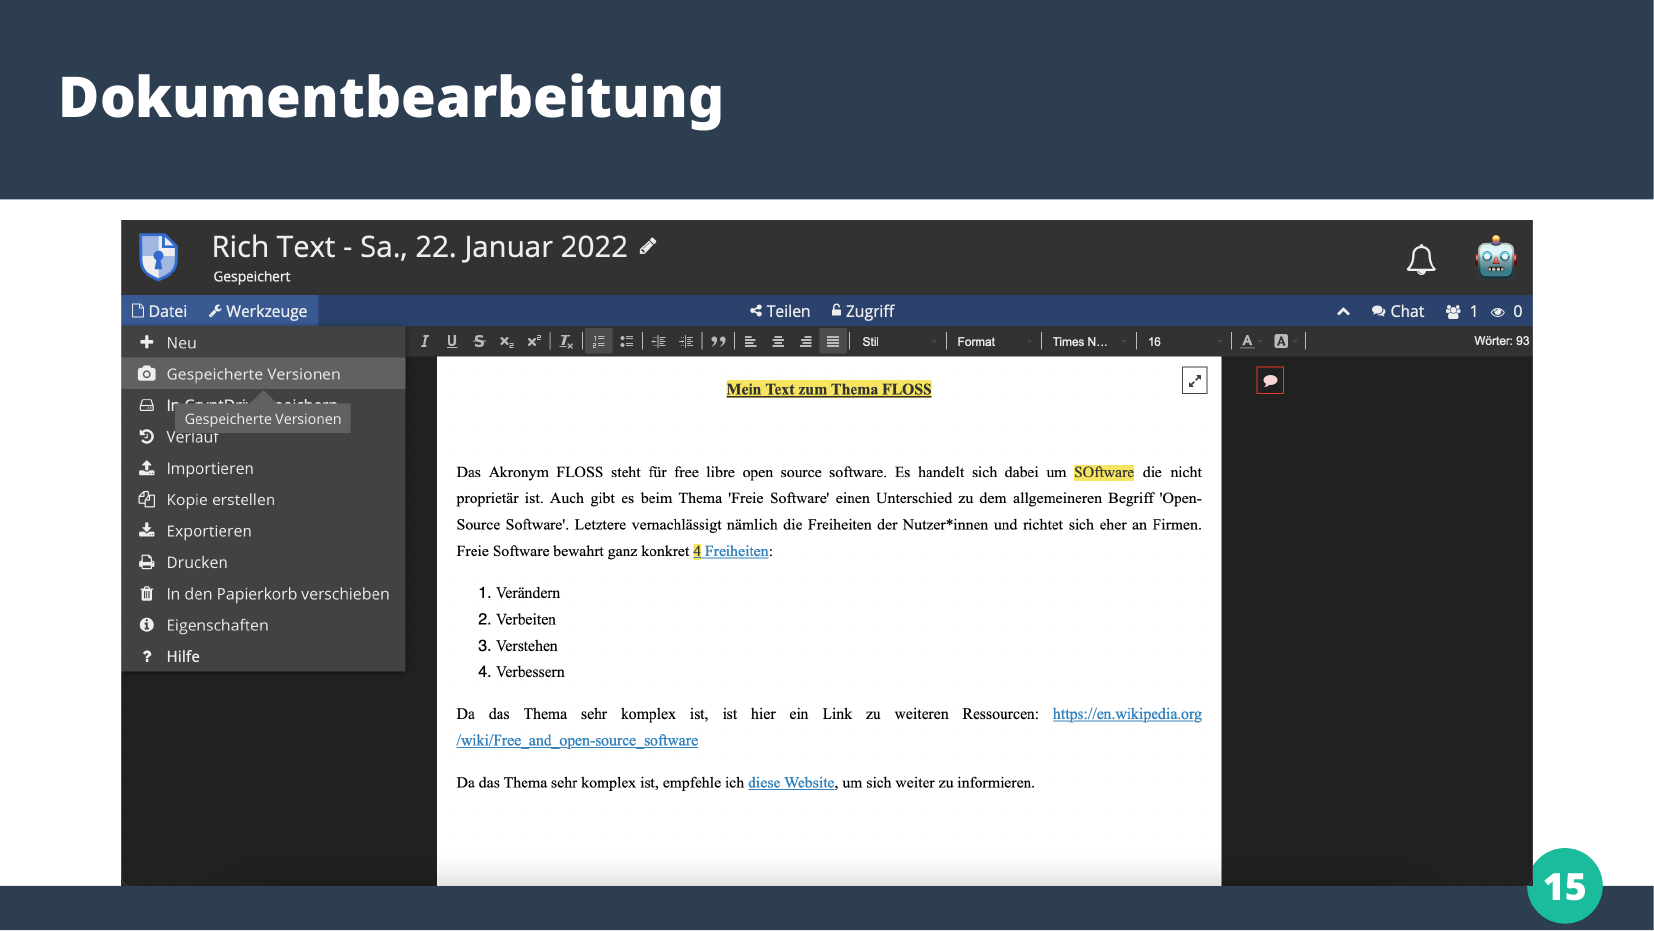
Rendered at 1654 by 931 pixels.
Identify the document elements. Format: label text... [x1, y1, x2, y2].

picture [121, 220, 1533, 886]
title Dokumentbearbeitung [59, 37, 1595, 155]
